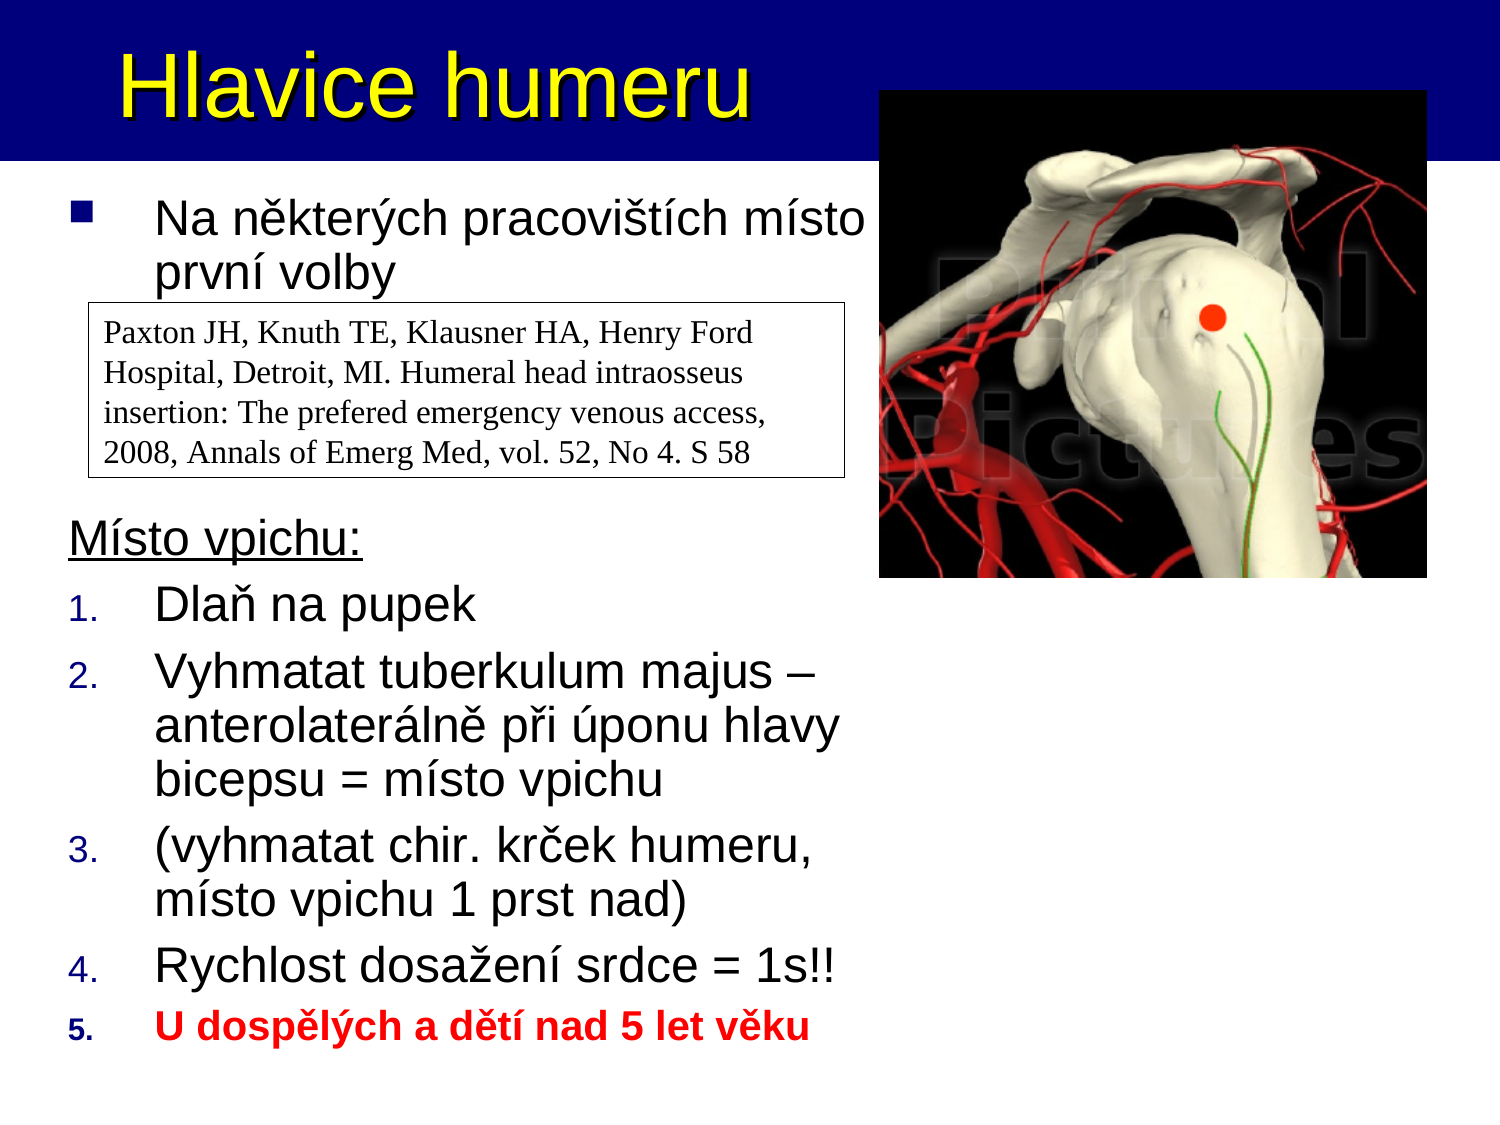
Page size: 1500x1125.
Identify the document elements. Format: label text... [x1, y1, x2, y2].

text_box Paxton JH, Knuth TE, Klausner HA, Henry Ford Hospital, Detroit, MI. Humeral head intraosseus insertion: The prefered emergency venous access, 2008, Annals of Emerg Med, vol. 52, No 4. S 58 [88, 302, 845, 478]
text_box Na některých pracovištích místo první volby Místo vpichu: Dlaň na pupek Vyhmatat tuberkulum majus – anterolaterálně při úponu hlavy bicepsu = místo vpichu (vyhmatat chir. krček humeru, místo vpichu 1 prst nad) Rychlost dosažení srdce = 1s!! U dospělých a dětí nad 5 let věku [53, 184, 951, 1106]
picture [879, 90, 1435, 581]
text_box Hlavice humeru [0, 0, 1500, 161]
